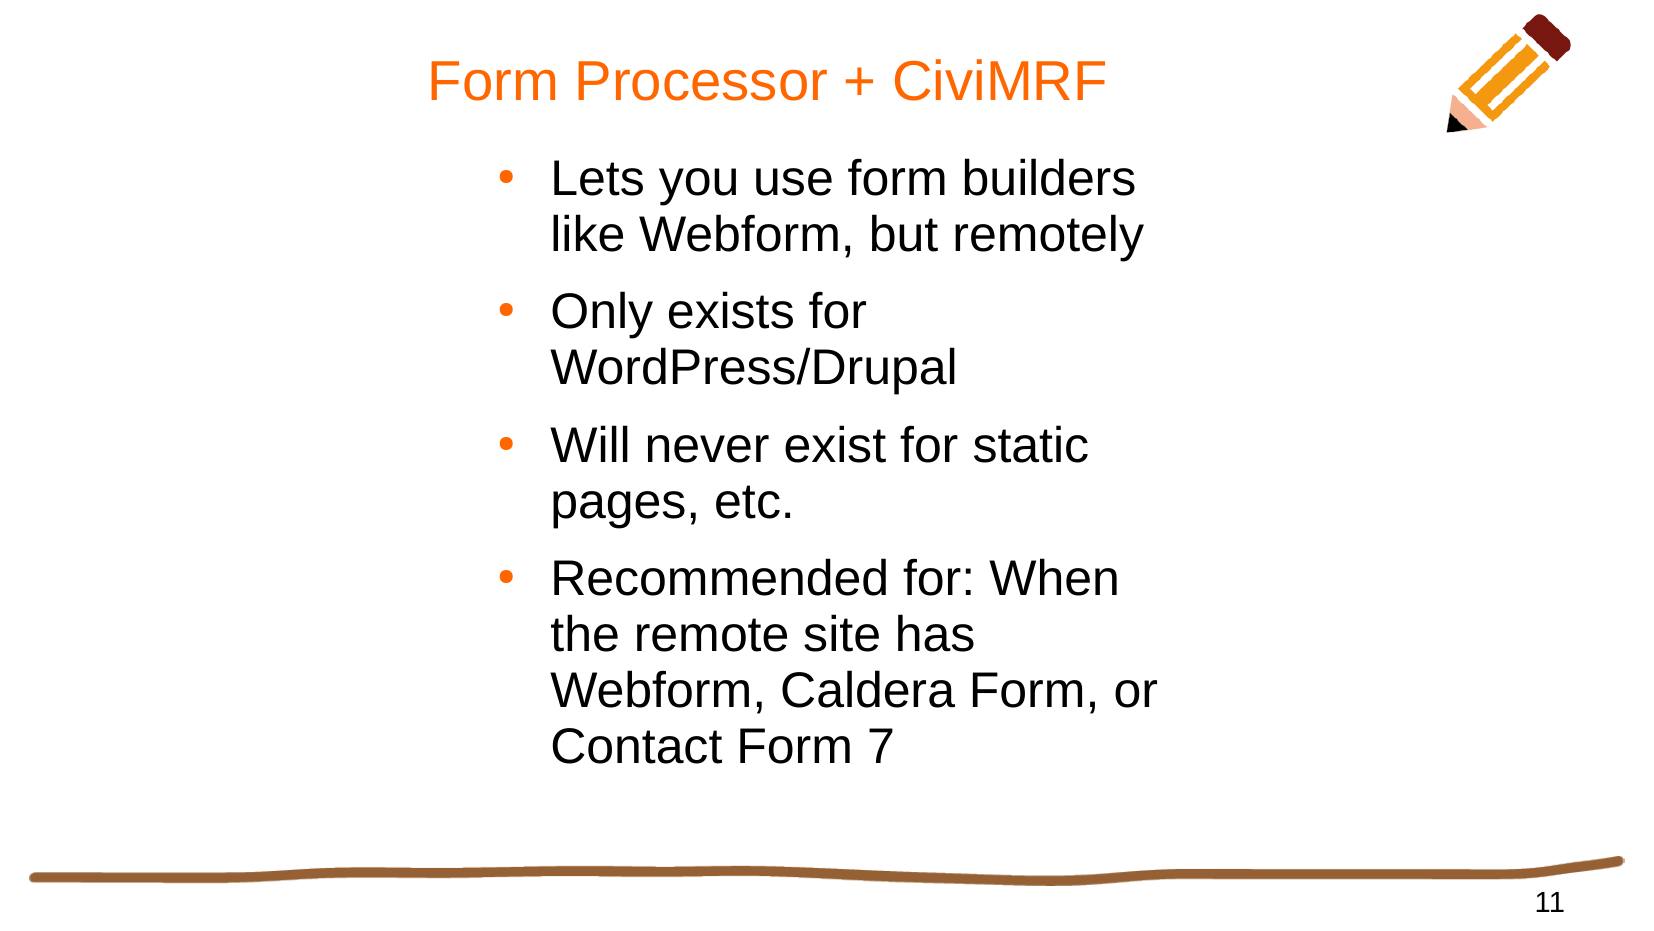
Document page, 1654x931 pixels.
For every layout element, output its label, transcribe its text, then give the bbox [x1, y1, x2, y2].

picture [1446, 14, 1571, 133]
picture [29, 856, 1625, 886]
list Lets you use form builders like Webform, but remotely Only exists for WordPress/Drupal Will never exist for static pages, etc. Recommended for: When the remote site has Webform, Caldera Form, or Contact Form 7 [479, 150, 1201, 800]
title Form Processor + CiviMRF [88, 29, 1447, 133]
